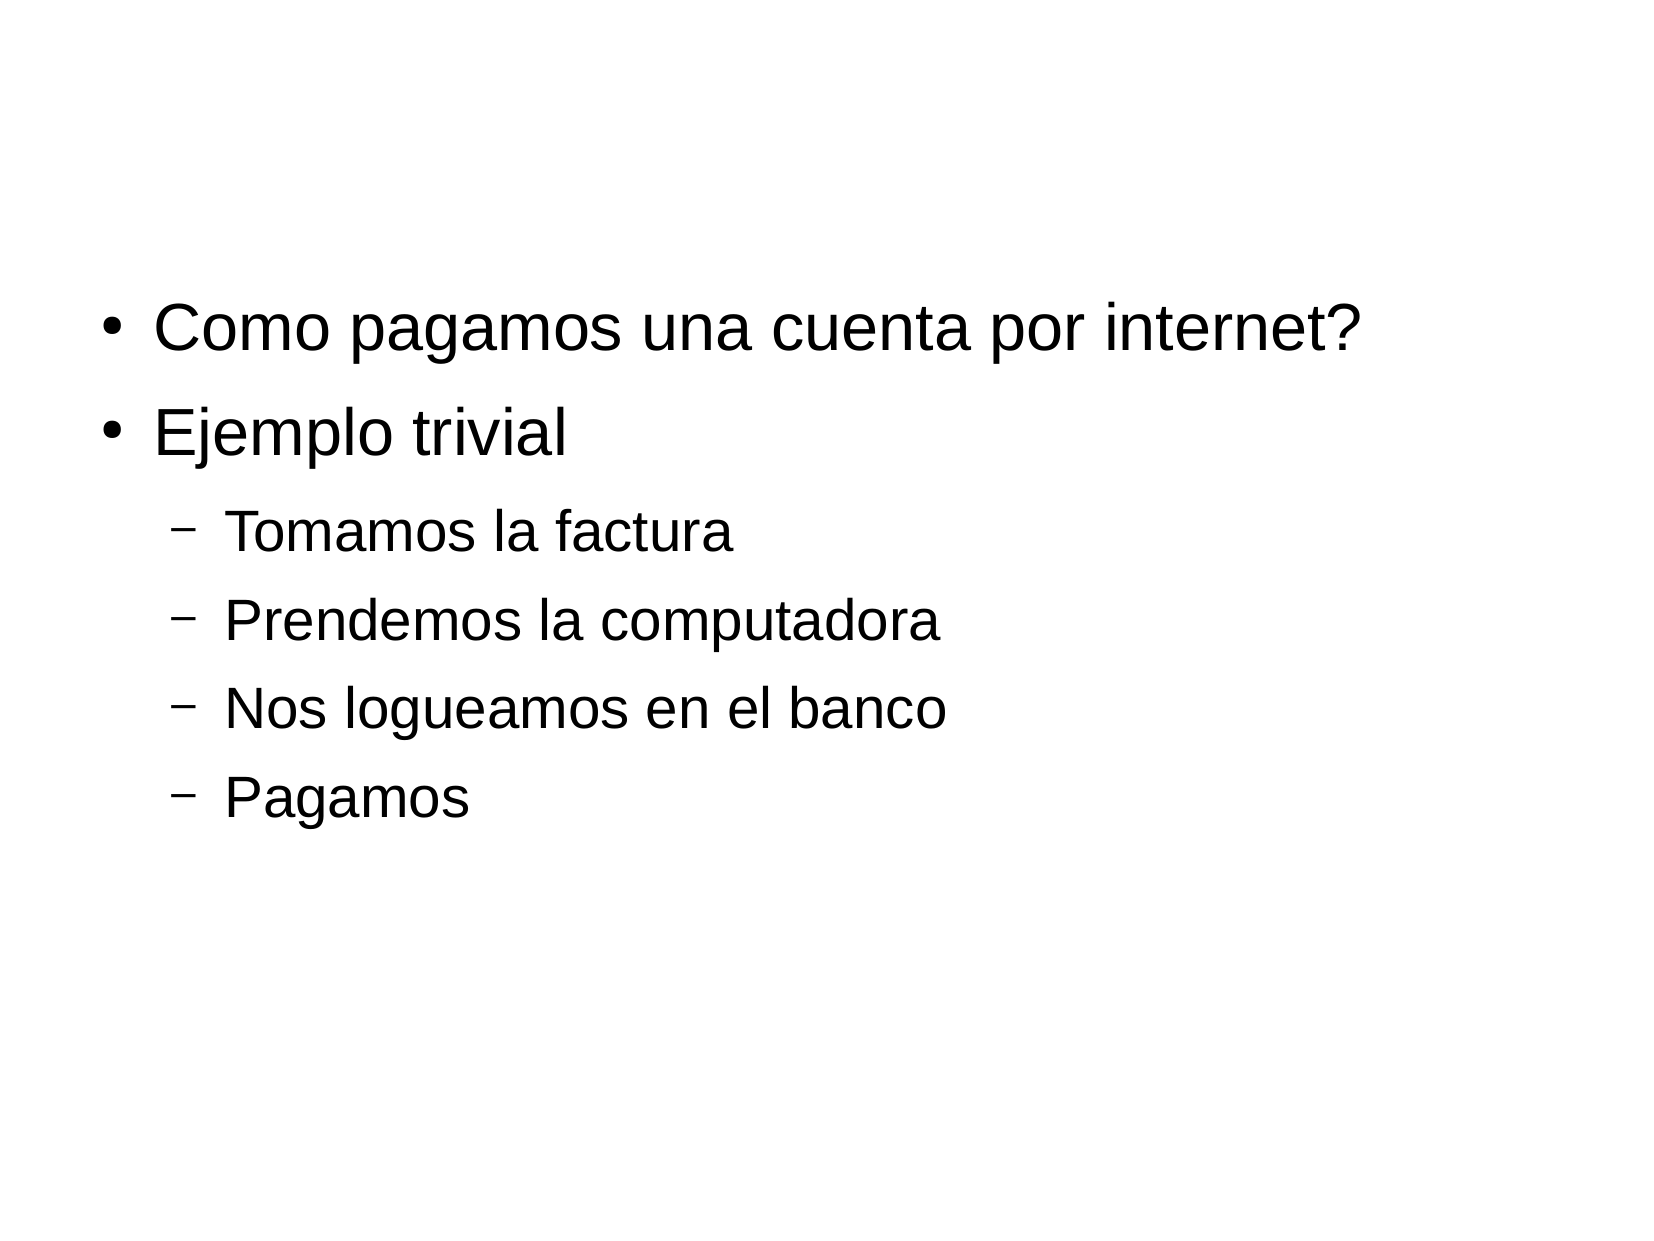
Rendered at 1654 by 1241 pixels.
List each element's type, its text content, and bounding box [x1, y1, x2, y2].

list Como pagamos una cuenta por internet? Ejemplo trivial Tomamos la factura Prendemos la computadora Nos logueamos en el banco Pagamos [82, 290, 1571, 1010]
